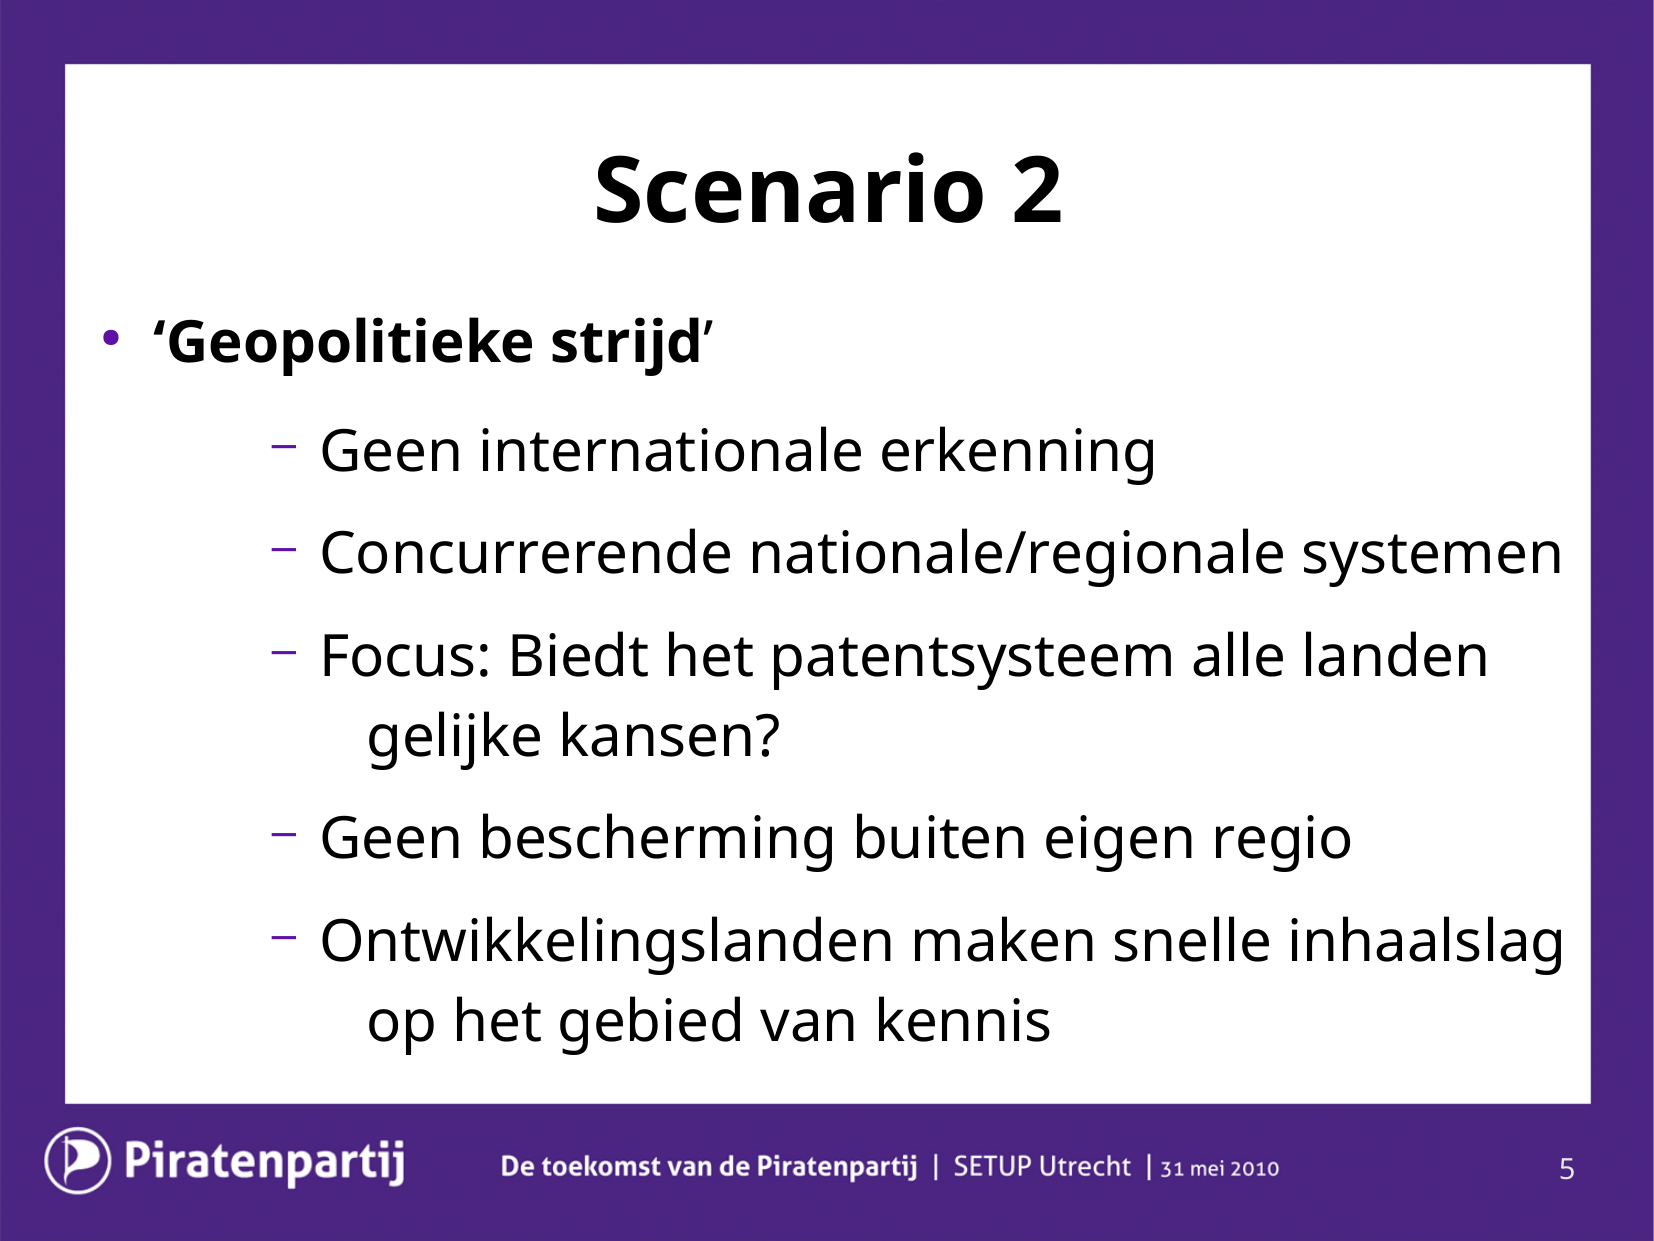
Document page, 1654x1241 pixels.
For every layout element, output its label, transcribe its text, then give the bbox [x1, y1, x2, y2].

title Scenario 2 [82, 75, 1576, 300]
picture [0, 0, 1654, 1241]
list ‘Geopolitieke strijd’ Geen internationale erkenning Concurrerende nationale/regionale systemen Focus: Biedt het patentsysteem alle landen gelijke kansen? Geen bescherming buiten eigen regio Ontwikkelingslanden maken snelle inhaalslag op het gebied van kennis [82, 300, 1576, 1088]
